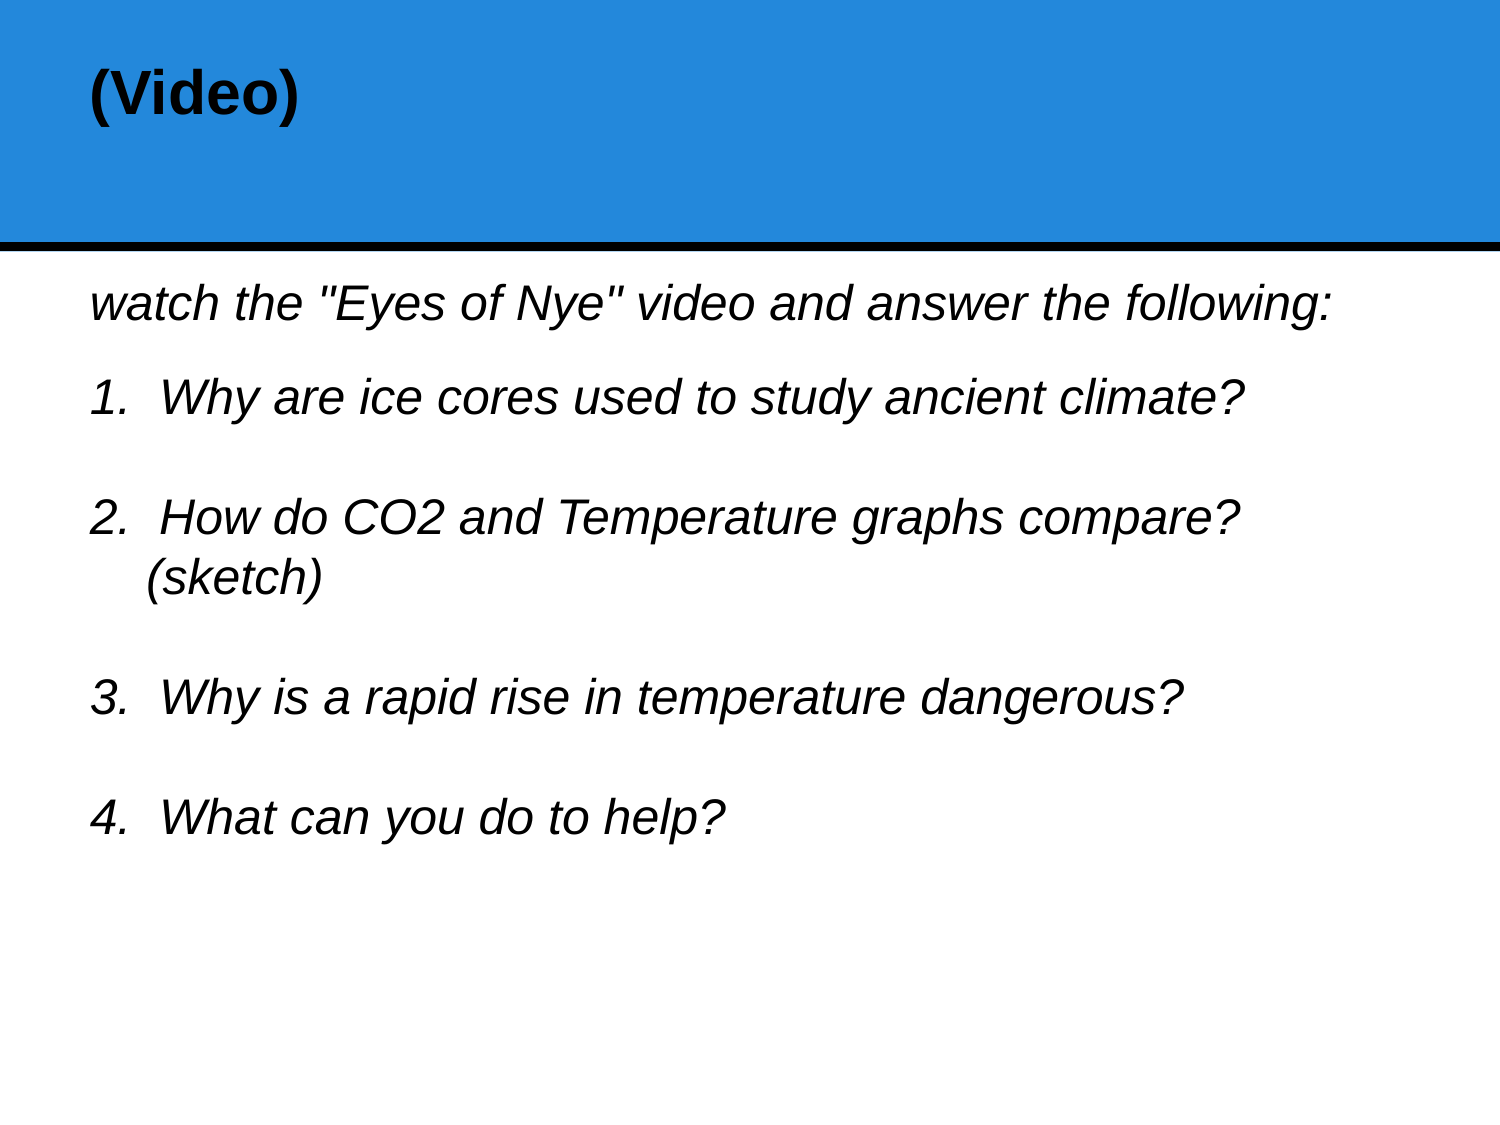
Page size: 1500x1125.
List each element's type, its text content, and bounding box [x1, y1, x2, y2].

text_box watch the "Eyes of Nye" video and answer the following: 1. Why are ice cores used to study ancient climate? 2. How do CO2 and Temperature graphs compare? (sketch) 3. Why is a rapid rise in temperature dangerous? 4. What can you do to help? [75, 262, 1425, 1078]
text_box (Video) [75, 45, 1425, 233]
